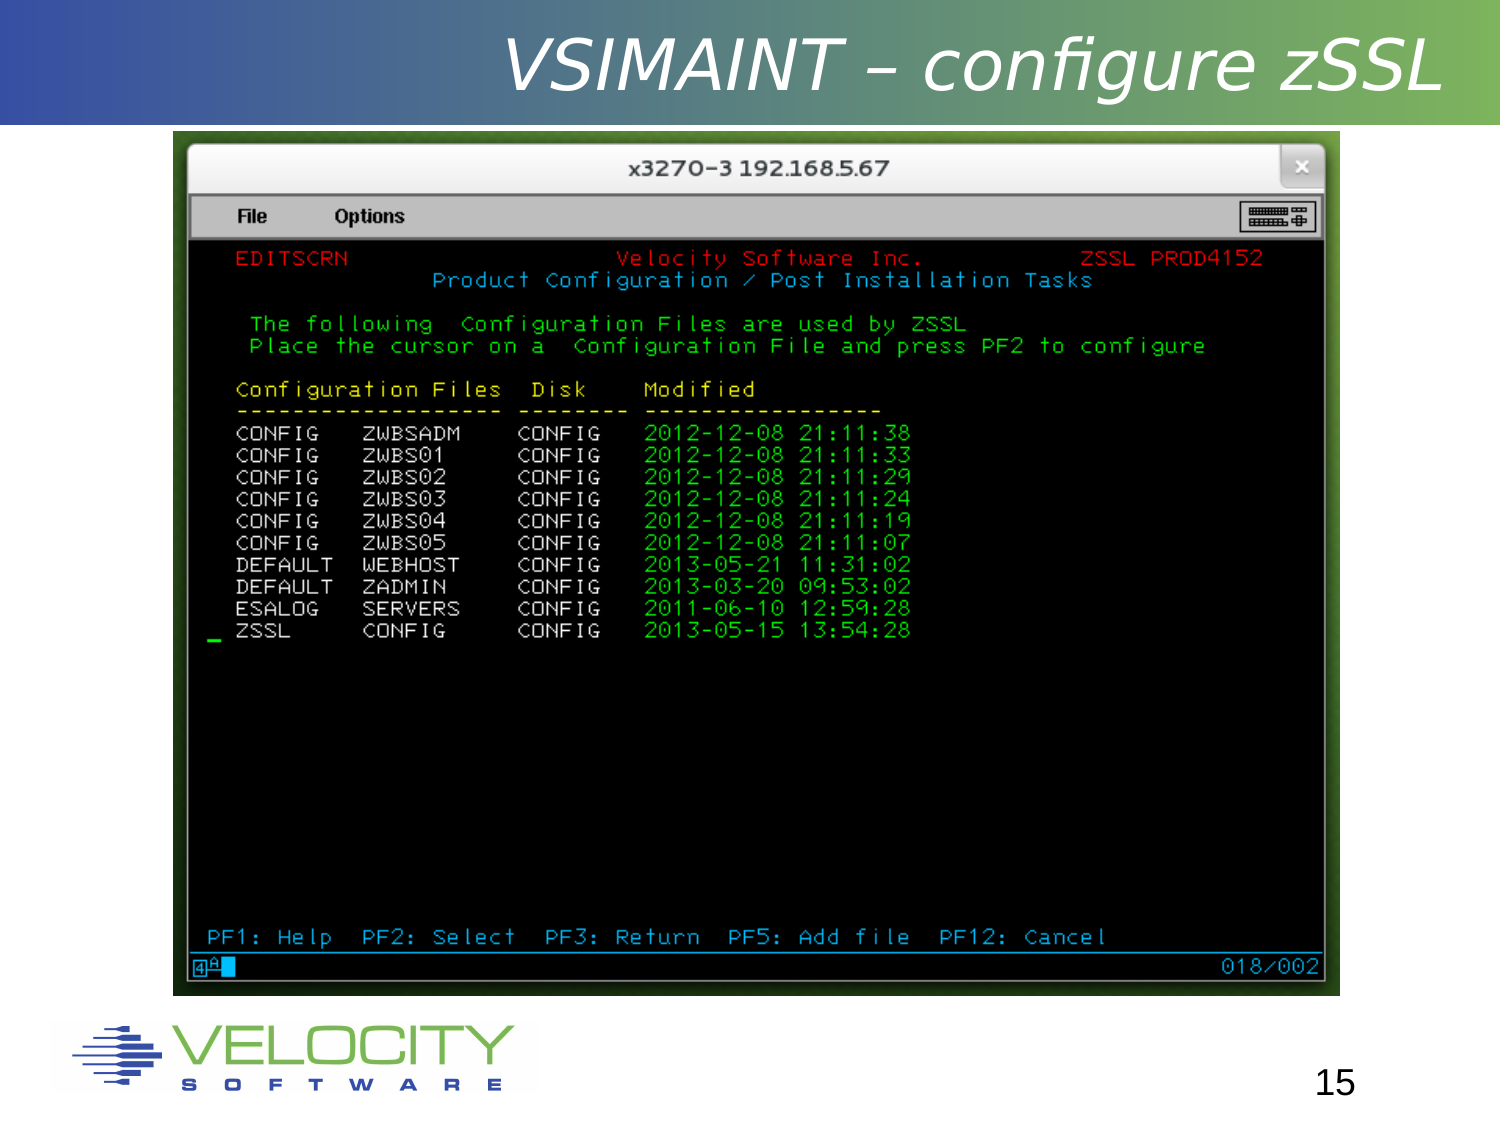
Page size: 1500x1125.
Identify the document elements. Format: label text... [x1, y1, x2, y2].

picture [50, 1021, 538, 1094]
picture [173, 131, 1340, 997]
title VSIMAINT – configure zSSL [62, 12, 1463, 113]
